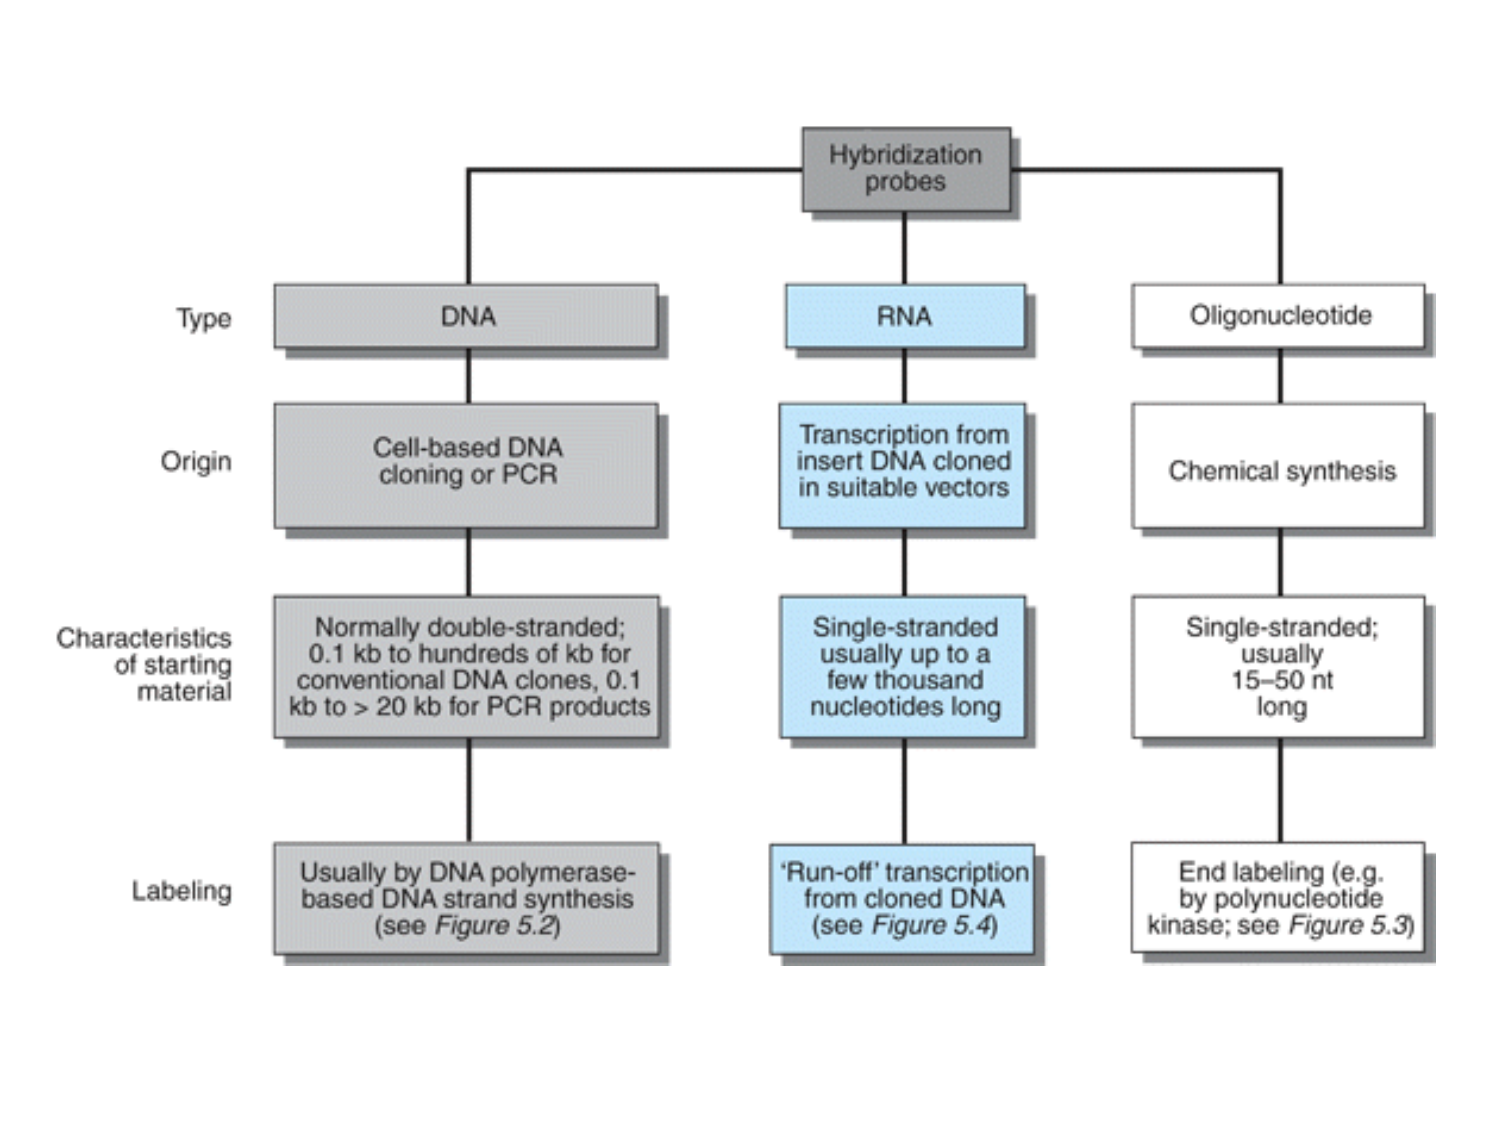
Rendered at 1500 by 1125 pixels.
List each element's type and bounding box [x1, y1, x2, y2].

picture [53, 125, 1436, 966]
